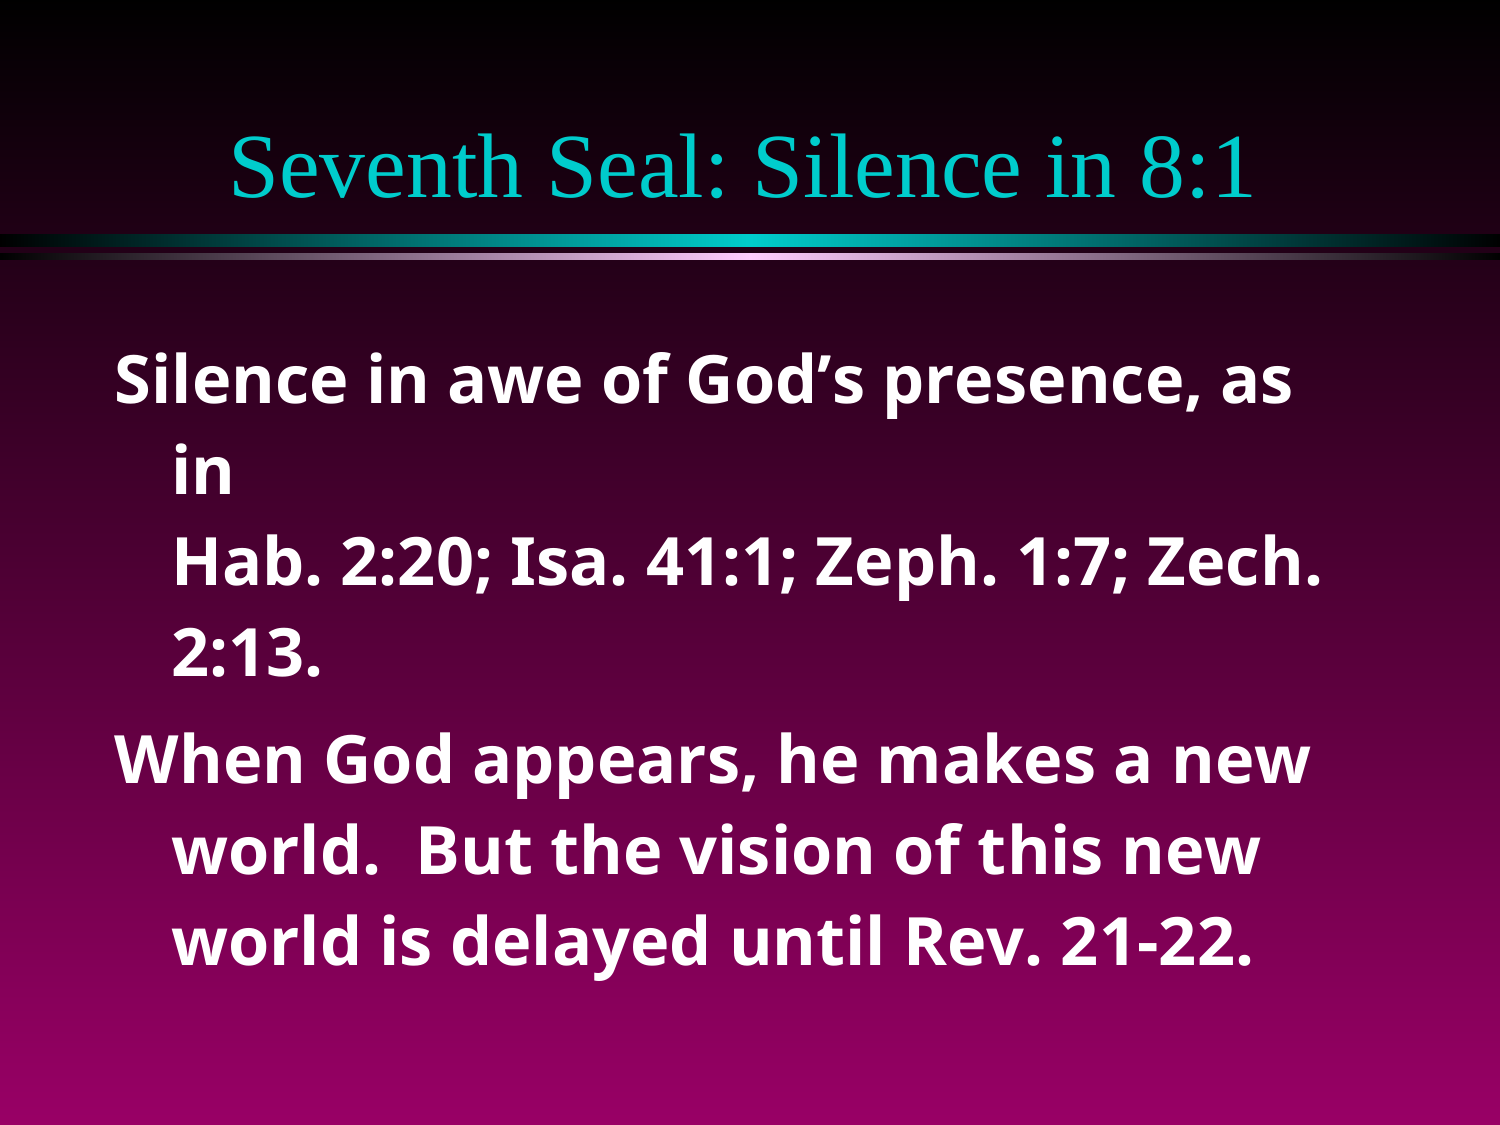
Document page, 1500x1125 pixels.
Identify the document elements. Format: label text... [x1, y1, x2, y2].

title Seventh Seal: Silence in 8:1 [99, 37, 1388, 225]
list Silence in awe of God’s presence, as in Hab. 2:20; Isa. 41:1; Zeph. 1:7; Zech. 2:13. When God appears, he makes a new world. But the vision of this new world is delayed until Rev. 21-22. [99, 324, 1388, 1001]
